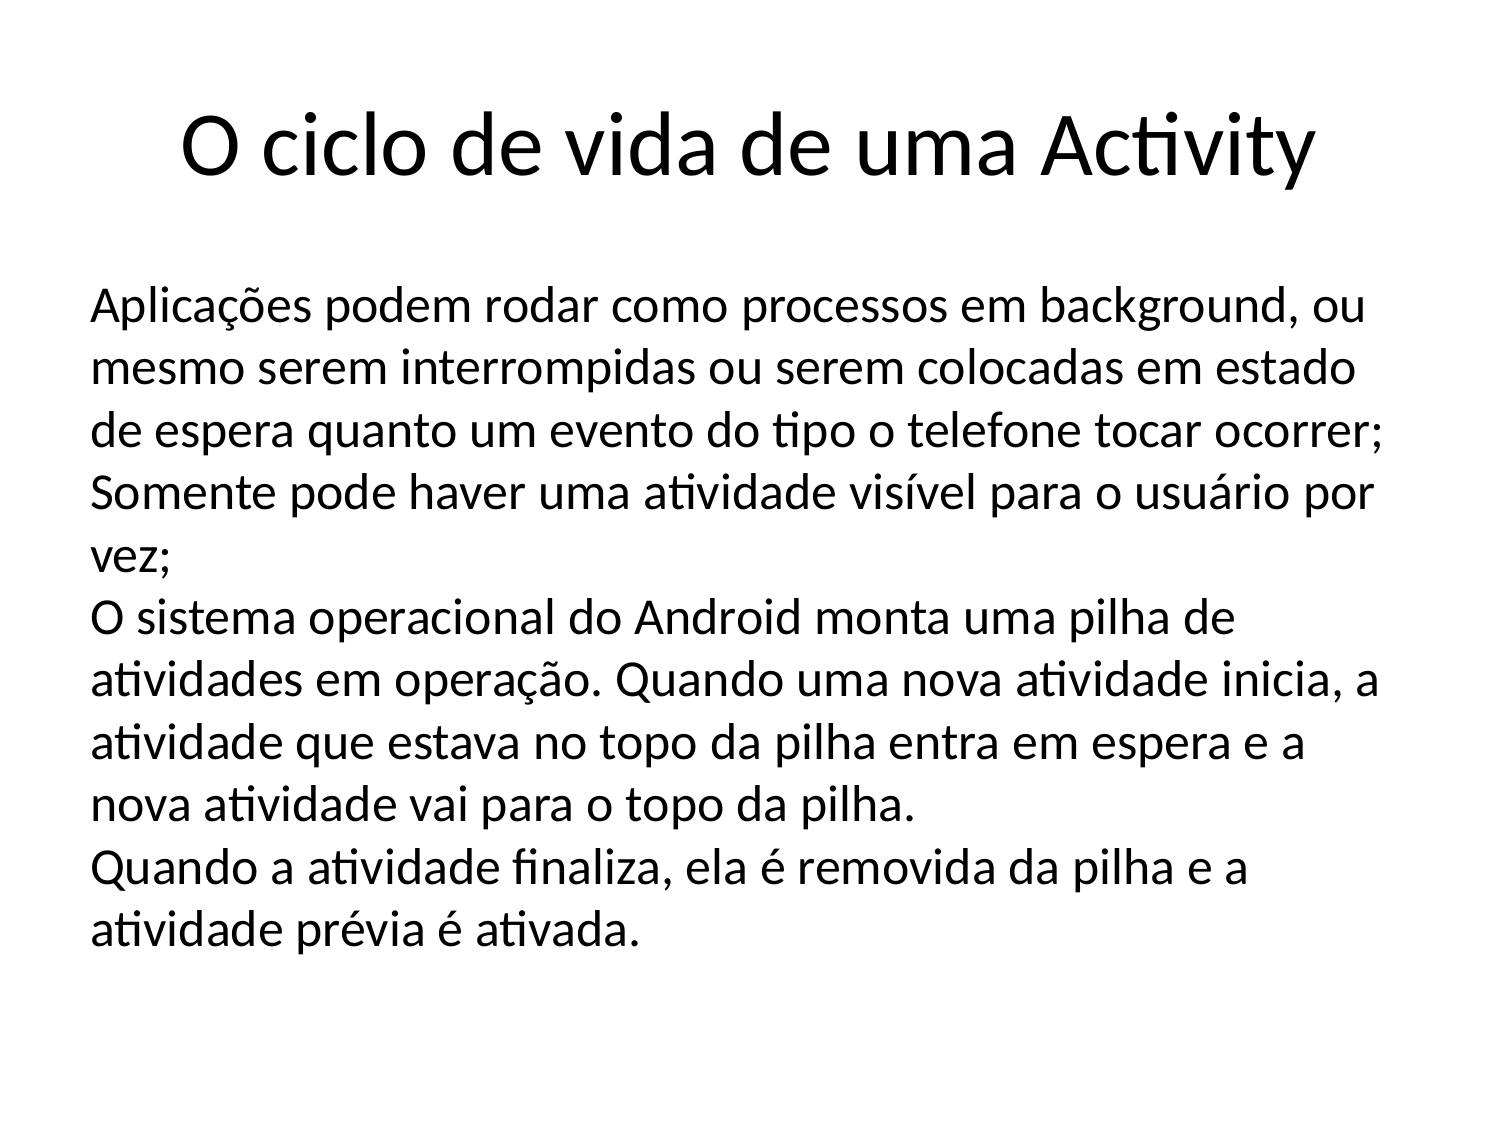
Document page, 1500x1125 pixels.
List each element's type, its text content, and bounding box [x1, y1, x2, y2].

title O ciclo de vida de uma Activity [75, 45, 1425, 233]
list Aplicações podem rodar como processos em background, ou mesmo serem interrompidas ou serem colocadas em estado de espera quanto um evento do tipo o telefone tocar ocorrer; Somente pode haver uma atividade visível para o usuário por vez; O sistema operacional do Android monta uma pilha de atividades em operação. Quando uma nova atividade inicia, a atividade que estava no topo da pilha entra em espera e a nova atividade vai para o topo da pilha. Quando a atividade finaliza, ela é removida da pilha e a atividade prévia é ativada. [75, 262, 1425, 1005]
